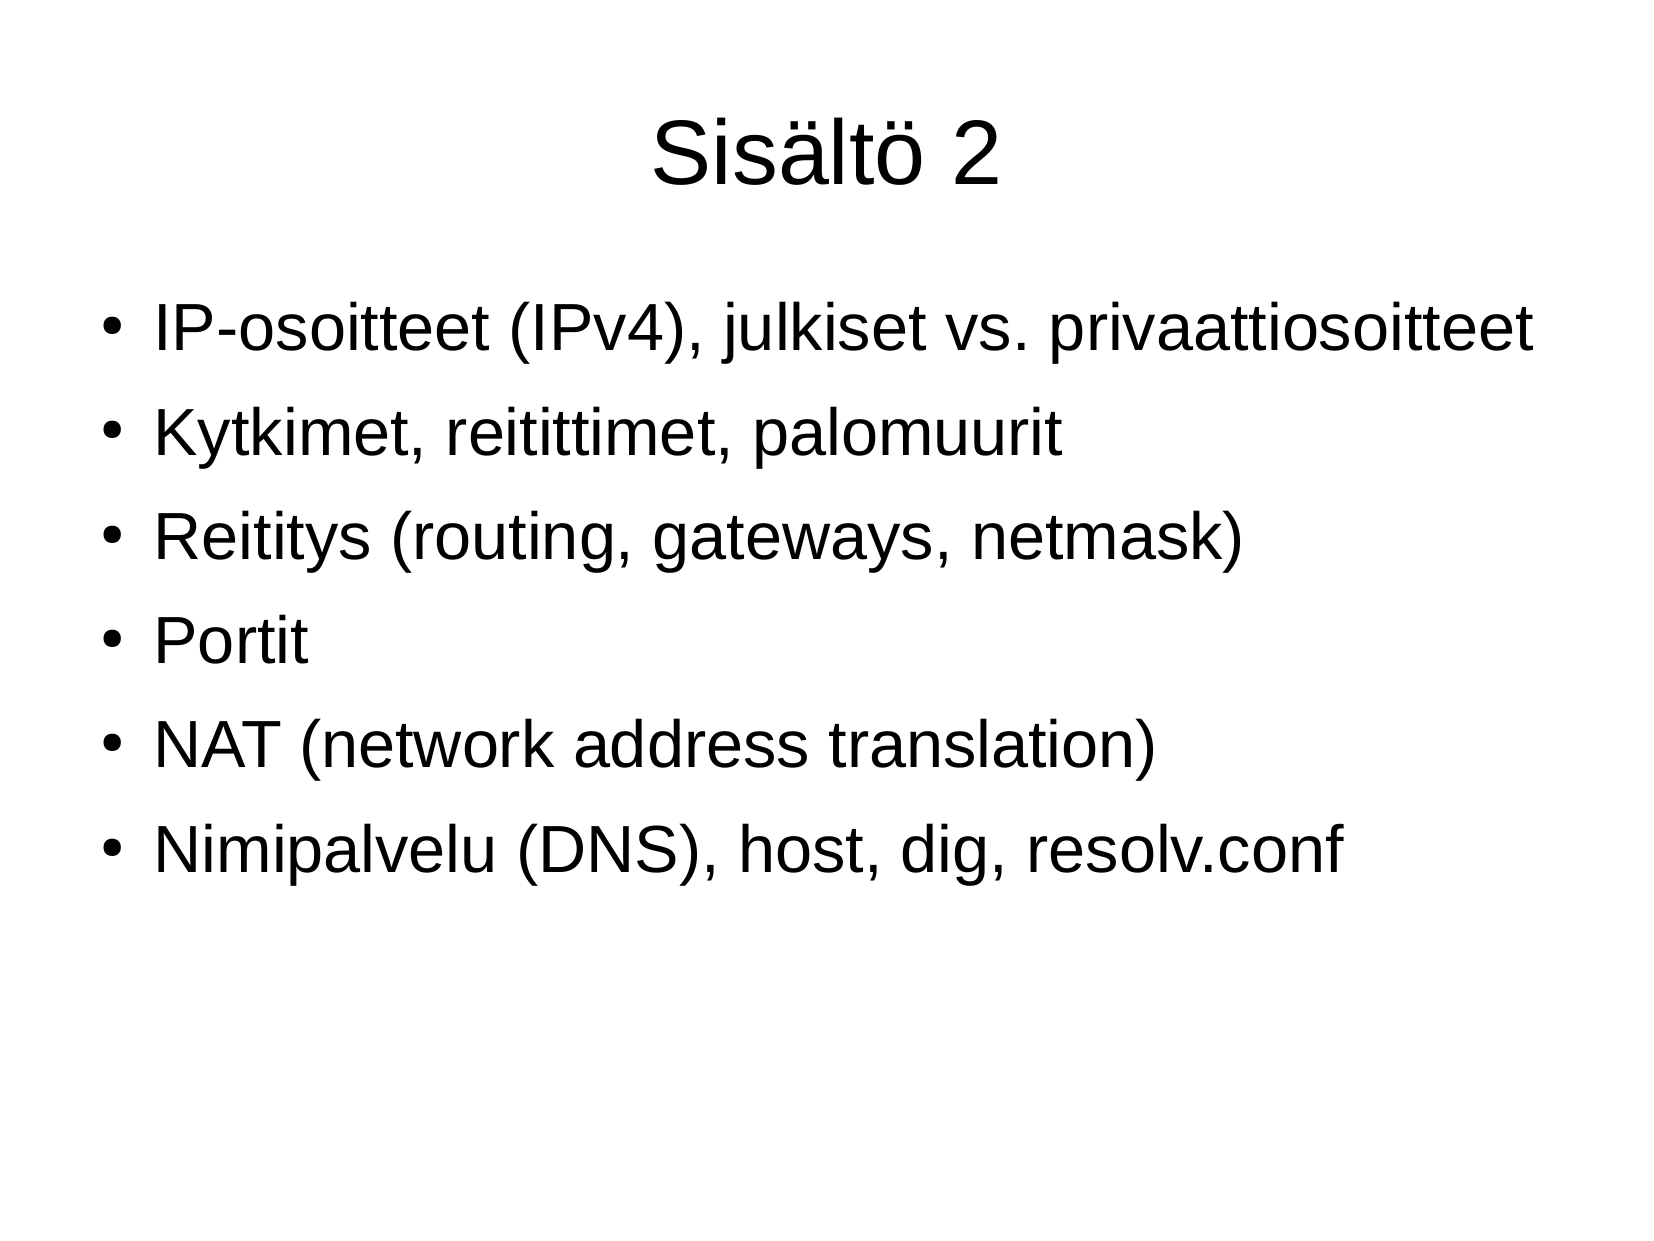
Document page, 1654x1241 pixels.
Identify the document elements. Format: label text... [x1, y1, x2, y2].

title Sisältö 2 [82, 49, 1571, 257]
list IP-osoitteet (IPv4), julkiset vs. privaattiosoitteet Kytkimet, reitittimet, palomuurit Reititys (routing, gateways, netmask) Portit NAT (network address translation) Nimipalvelu (DNS), host, dig, resolv.conf [82, 290, 1571, 1010]
